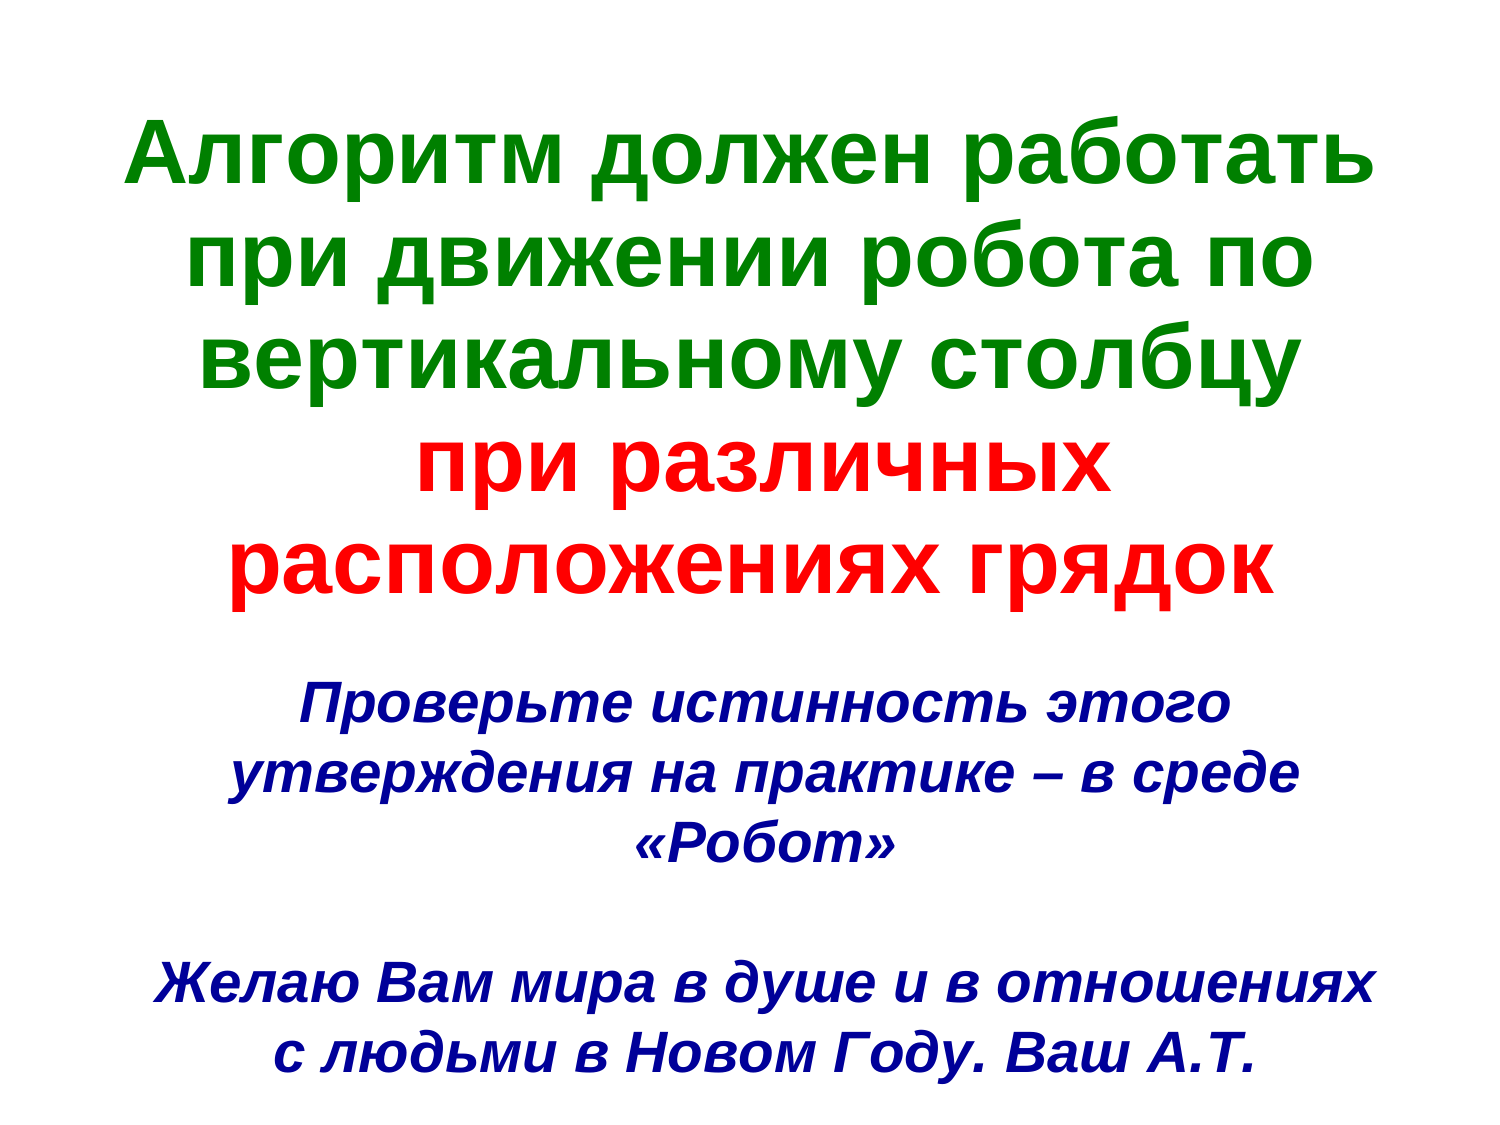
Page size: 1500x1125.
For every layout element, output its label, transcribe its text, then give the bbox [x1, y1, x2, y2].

text_box Проверьте истинность этого утверждения на практике – в среде «Робот» Желаю Вам мира в душе и в отношениях с людьми в Новом Году. Ваш А.T. [120, 656, 1412, 1093]
title Алгоритм должен работать при движении робота по вертикальному столбцу при различных расположениях грядок [76, 45, 1425, 669]
